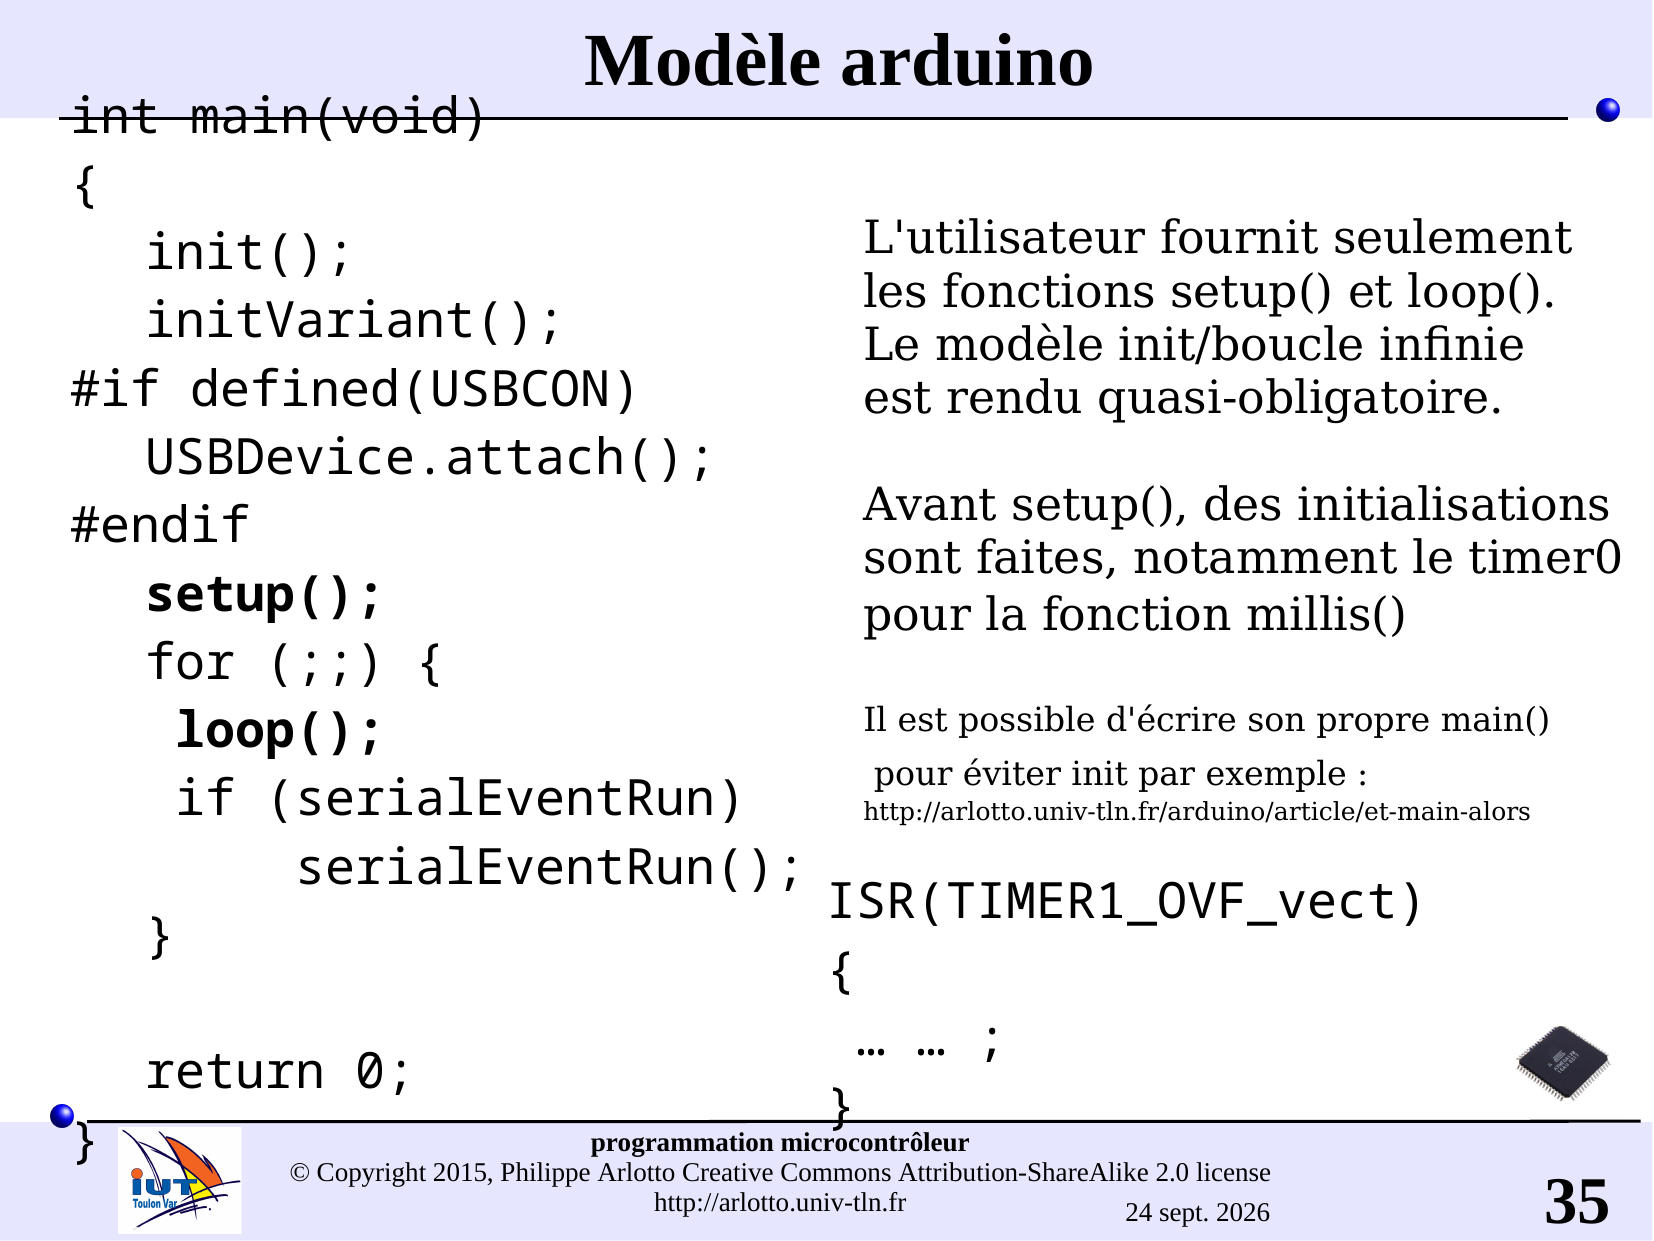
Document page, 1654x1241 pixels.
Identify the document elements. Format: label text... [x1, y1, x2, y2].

text_box ISR(TIMER1_OVF_vect) { … … ; } [826, 885, 1483, 1118]
title Modèle arduino [95, 11, 1585, 110]
text_box L'utilisateur fournit seulement les fonctions setup() et loop(). Le modèle init/boucle infinie est rendu quasi-obligatoire. Avant setup(), des initialisations sont faites, notamment le timer0 pour la fonction millis() Il est possible d'écrire son propre main() pour éviter init par exemple : http://arlotto.univ-tln.fr/arduino/article/et-main-alors [863, 211, 1625, 827]
picture [1505, 1003, 1625, 1119]
text_box int main(void) { init(); initVariant(); #if defined(USBCON) USBDevice.attach(); #endif setup(); for (;;) { loop(); if (serialEventRun) serialEventRun(); } return 0; } [70, 159, 928, 1093]
